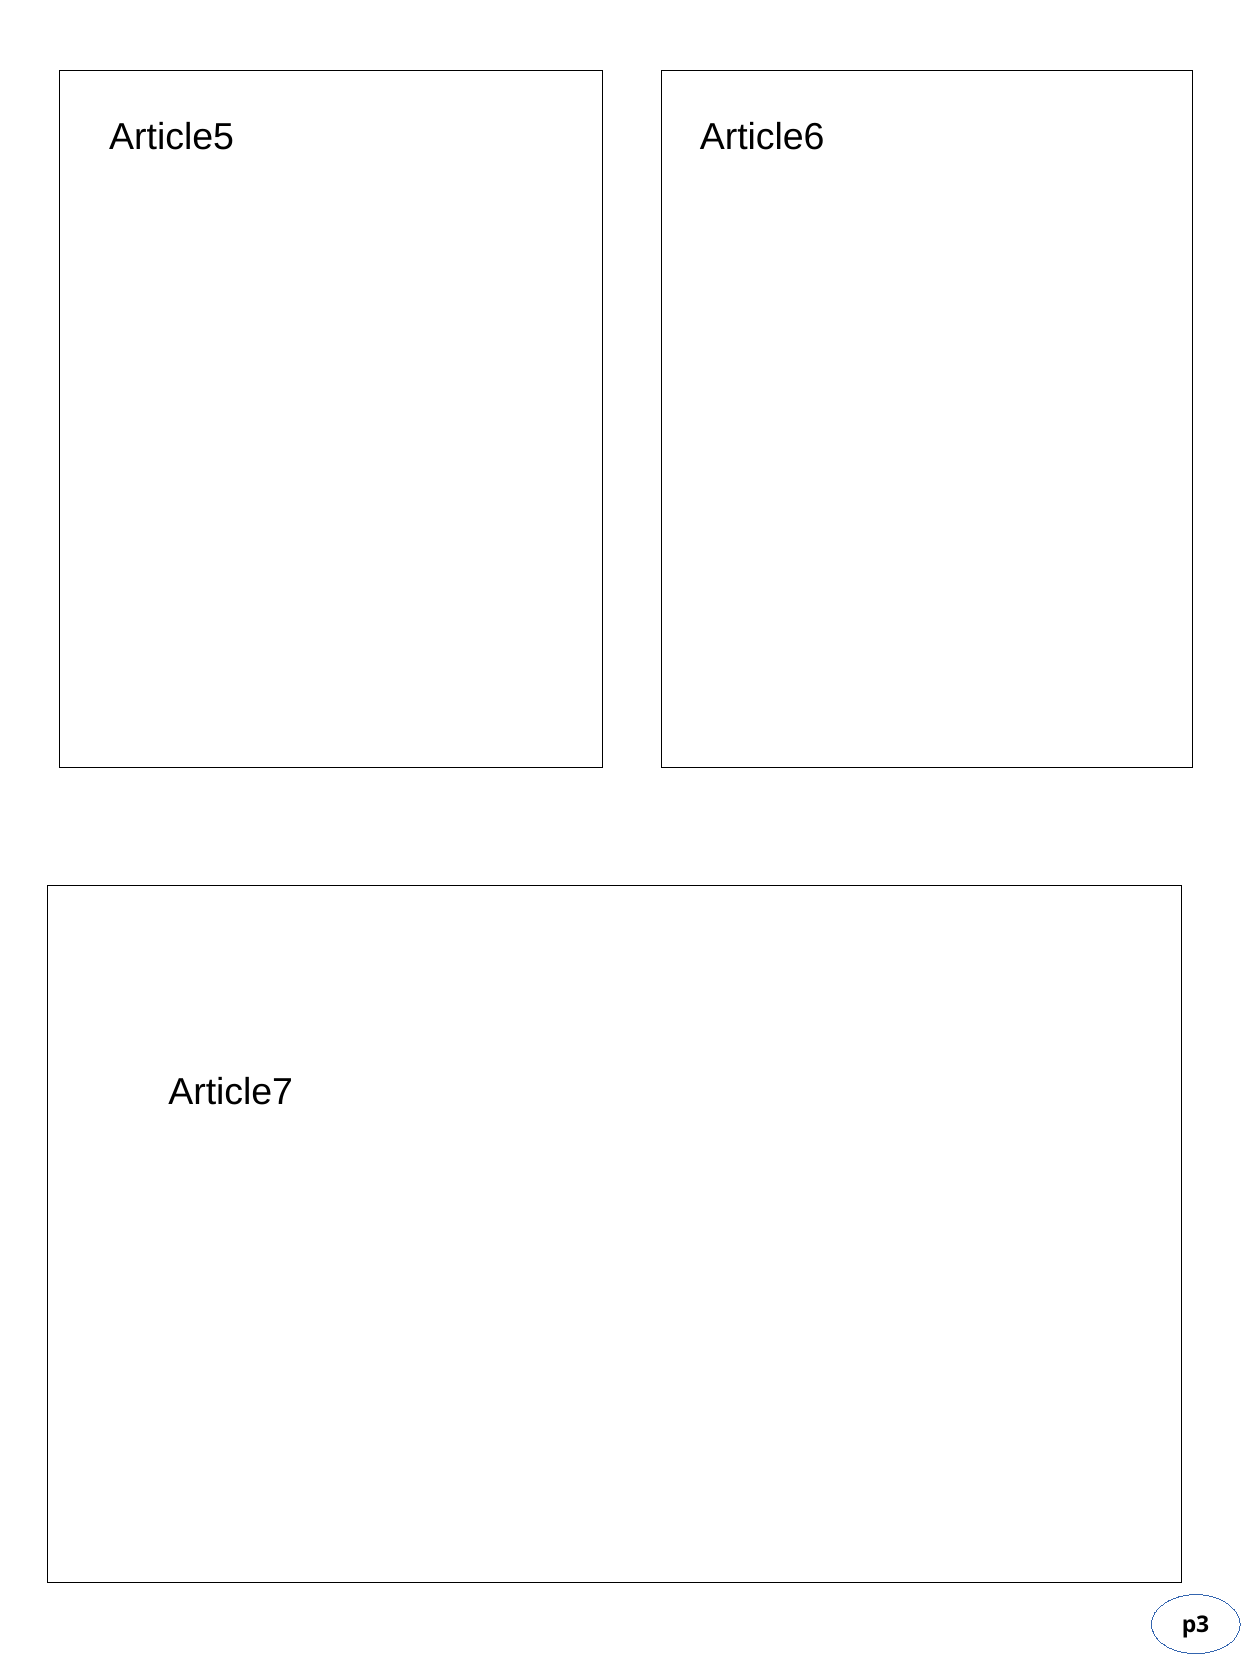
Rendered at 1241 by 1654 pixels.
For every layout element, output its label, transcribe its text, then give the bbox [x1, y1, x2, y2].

text_box p3 [1151, 1594, 1241, 1654]
text_box Article7 [153, 1062, 626, 1120]
text_box Article5 [94, 108, 567, 166]
text_box Article6 [685, 108, 1158, 166]
